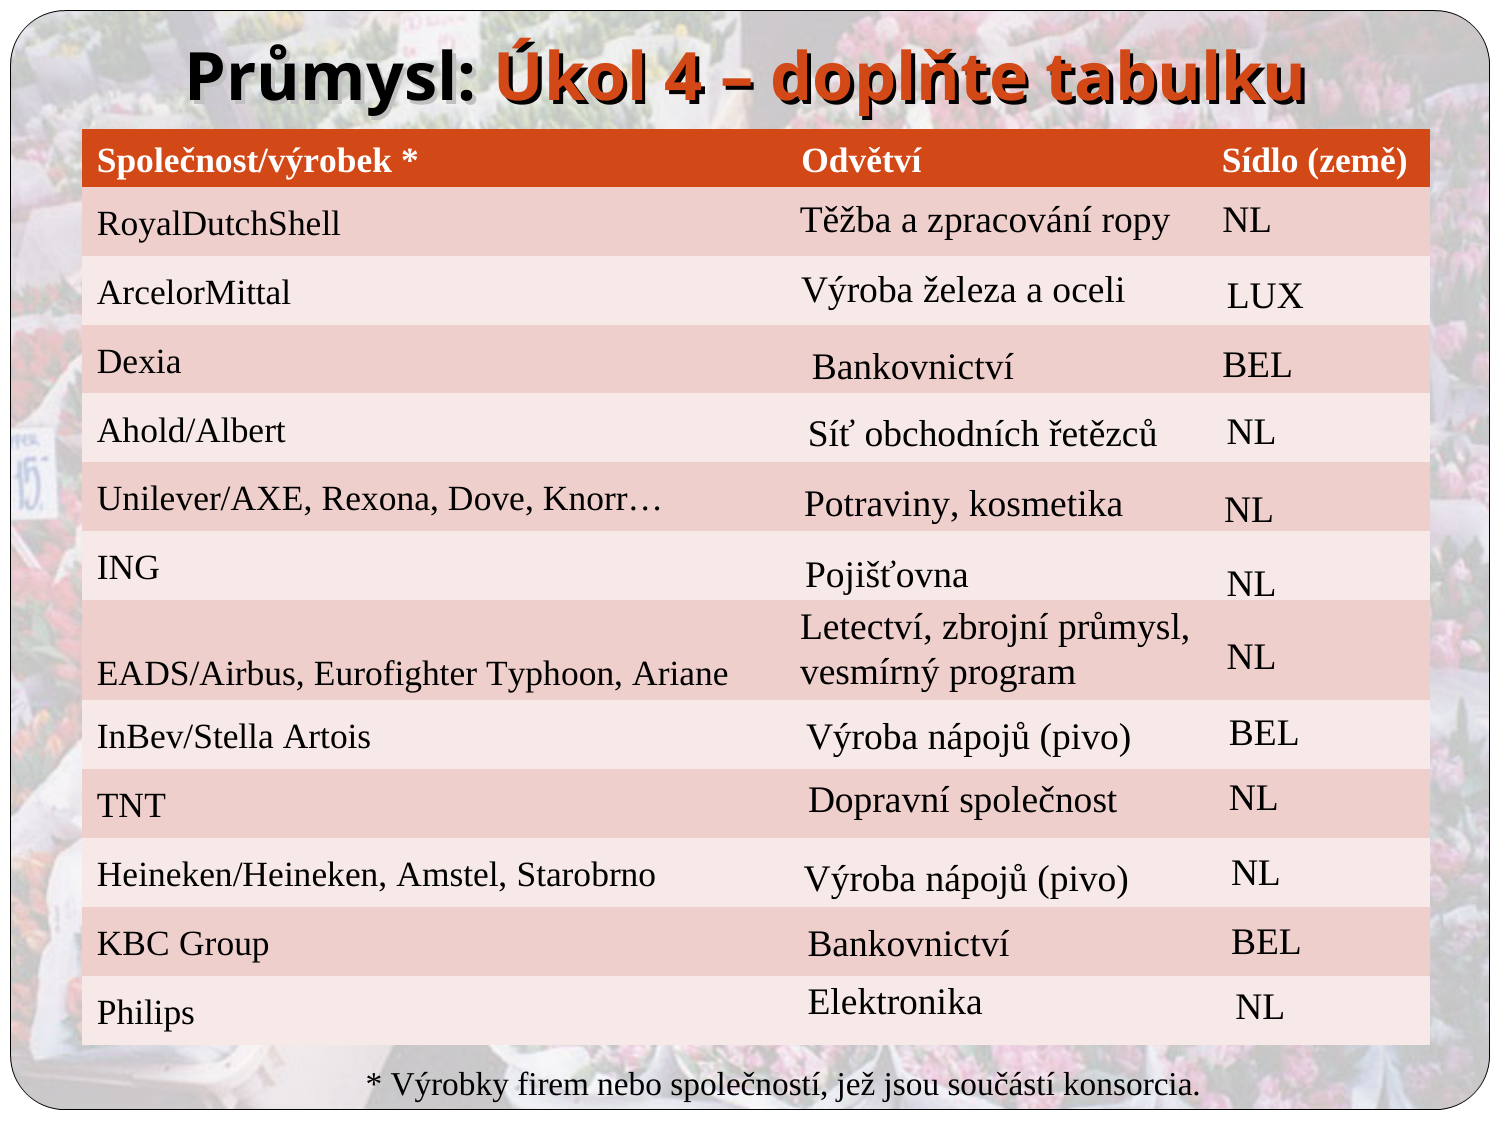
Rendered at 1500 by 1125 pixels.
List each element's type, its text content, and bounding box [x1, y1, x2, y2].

table_cell Philips [82, 976, 787, 1045]
table_cell [787, 976, 1207, 1045]
text_box Síť obchodních řetězců [793, 401, 1174, 462]
table_cell RoyalDutchShell [82, 187, 787, 256]
table_cell [787, 187, 1207, 256]
table_cell Unilever/AXE, Rexona, Dove, Knorr… [82, 462, 787, 531]
table_cell EADS/Airbus, Eurofighter Typhoon, Ariane [82, 600, 785, 700]
table_cell [787, 393, 1207, 462]
text_box BEL [1207, 331, 1309, 393]
text_box Pojišťovna [790, 542, 985, 594]
text_box LUX [1212, 263, 1319, 325]
text_box Výroba železa a oceli [786, 257, 1142, 319]
table_cell Dexia [82, 325, 787, 393]
table_cell [787, 701, 1207, 769]
text_box Bankovnictví [797, 333, 1030, 395]
table_cell [787, 907, 1207, 976]
text_box NL [1214, 765, 1294, 826]
table_cell [787, 769, 1207, 838]
picture [9, 9, 1491, 1111]
table_cell [1207, 976, 1430, 1045]
table_cell [1207, 838, 1430, 907]
table_cell [787, 325, 1207, 393]
table_cell [1207, 256, 1430, 325]
table_cell Ahold/Albert [82, 393, 787, 462]
table_header Společnost/výrobek * [82, 129, 787, 187]
table_header Odvětví [787, 129, 1207, 187]
table_cell InBev/Stella Artois [82, 700, 787, 769]
table_header Sídlo (země) [1207, 129, 1430, 187]
text_box * Výrobky firem nebo společností, jež jsou součástí konsorcia. [350, 1054, 1218, 1110]
text_box BEL [1214, 700, 1315, 761]
text_box Výroba nápojů (pivo) [791, 704, 1147, 765]
text_box NL [1220, 974, 1301, 1035]
text_box NL [1211, 551, 1292, 612]
text_box NL [1216, 840, 1297, 902]
table_cell [787, 462, 1207, 531]
text_box Bankovnictví [792, 911, 1025, 972]
table_cell [787, 531, 1207, 594]
table_cell [1207, 700, 1430, 769]
table_cell [1207, 187, 1430, 256]
table_cell [1207, 531, 1430, 600]
table_cell Heineken/Heineken, Amstel, Starobrno [82, 838, 787, 907]
text_box Těžba a zpracování ropy [785, 187, 1189, 248]
text_box BEL [1216, 908, 1318, 970]
table_cell [787, 256, 1207, 325]
table_cell ING [82, 531, 787, 600]
table_cell [1207, 769, 1430, 838]
text_box Výroba nápojů (pivo) [789, 846, 1145, 907]
table_cell [787, 838, 1207, 907]
text_box Elektronika [792, 969, 998, 1031]
table_cell ArcelorMittal [82, 256, 787, 325]
table_cell [1207, 907, 1430, 976]
text_box NL [1211, 624, 1292, 686]
text_box NL [1207, 187, 1288, 248]
table_cell KBC Group [82, 907, 787, 976]
table_cell [1207, 325, 1430, 393]
text_box NL [1211, 399, 1292, 460]
title Průmysl: Úkol 4 – doplňte tabulku [117, 26, 1393, 129]
table_cell [1207, 393, 1430, 462]
text_box Letectví, zbrojní průmysl, vesmírný program [785, 594, 1208, 701]
table_cell [1207, 462, 1430, 531]
table_cell TNT [82, 769, 787, 838]
table_cell [1208, 600, 1430, 700]
text_box Potraviny, kosmetika [789, 470, 1139, 532]
text_box Dopravní společnost [793, 767, 1133, 829]
text_box NL [1209, 477, 1290, 538]
